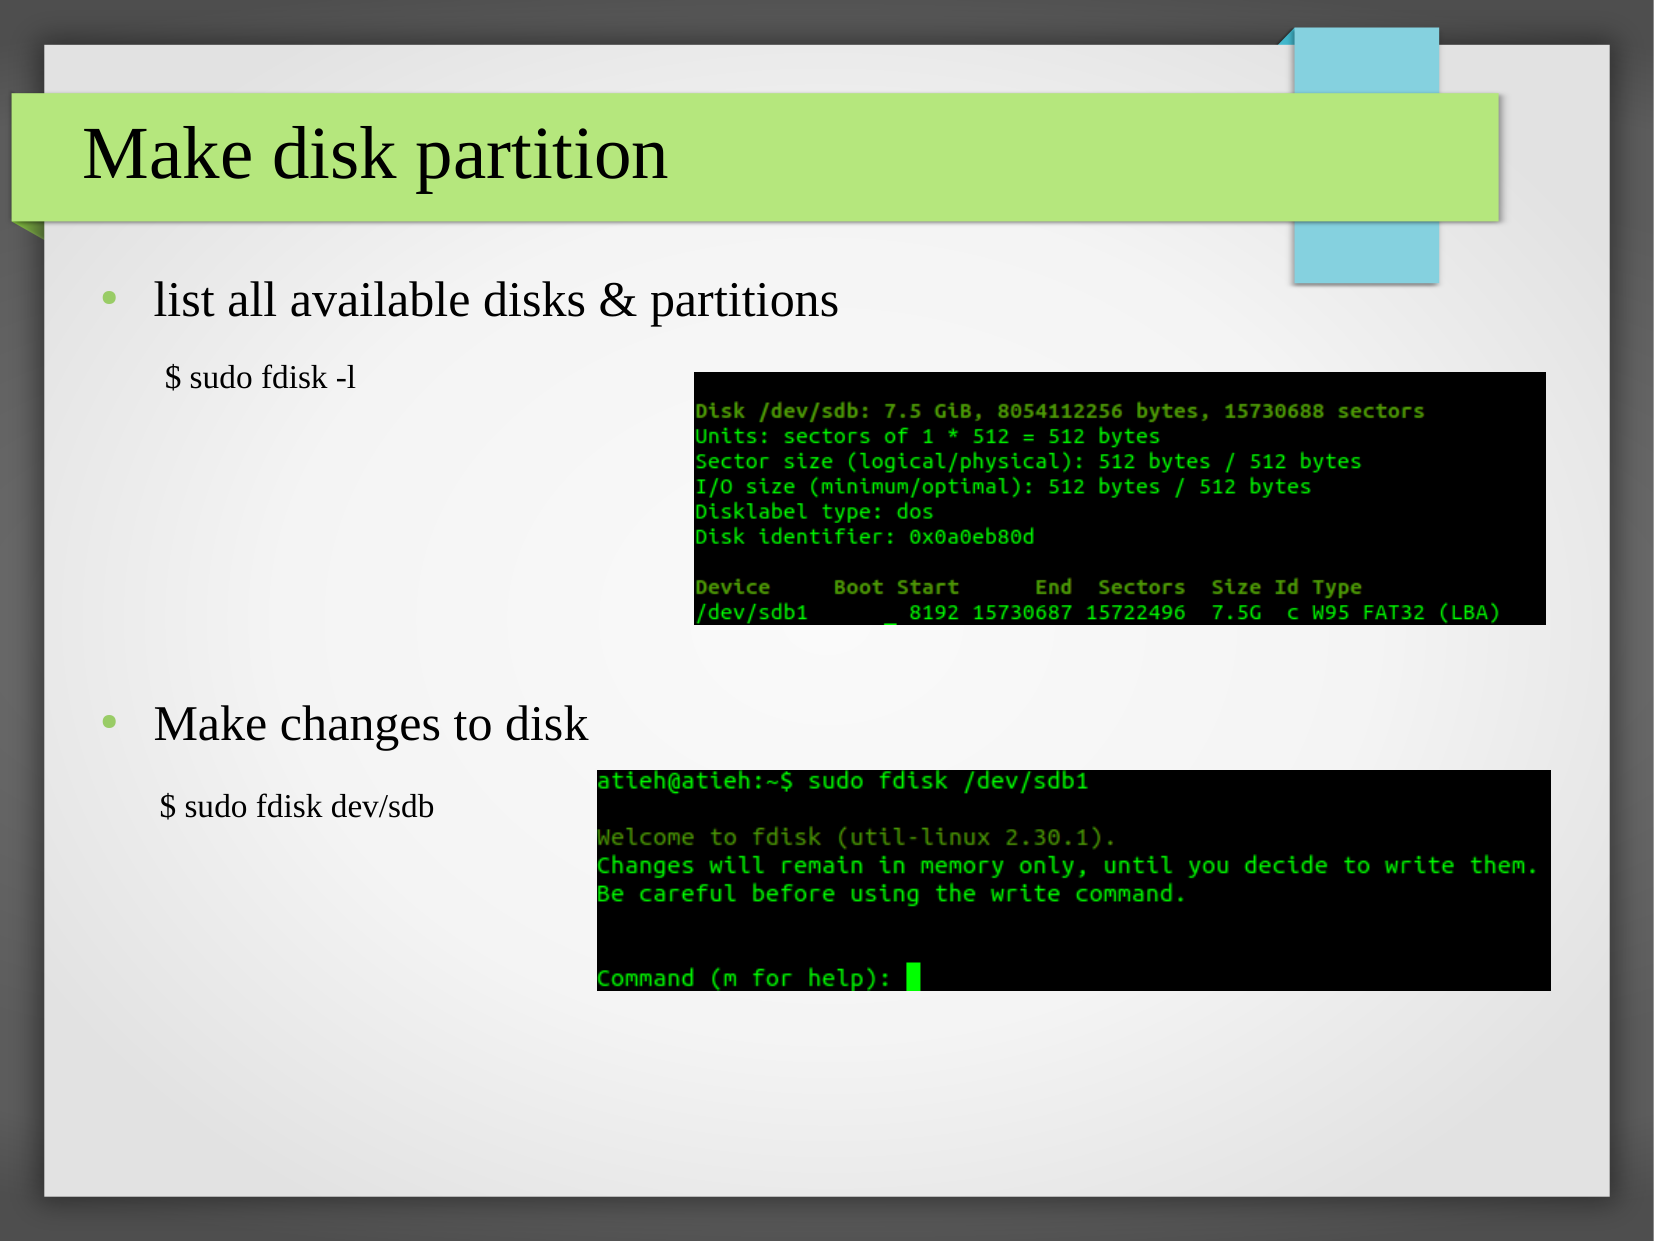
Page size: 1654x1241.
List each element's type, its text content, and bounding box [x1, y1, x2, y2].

text_box $ sudo fdisk dev/sdb [144, 780, 451, 832]
text_box $ sudo fdisk -l [150, 351, 372, 404]
title Make disk partition [82, 94, 1264, 213]
list list all available disks & partitions Make changes to disk [82, 271, 1571, 991]
picture [0, 0, 1654, 1241]
